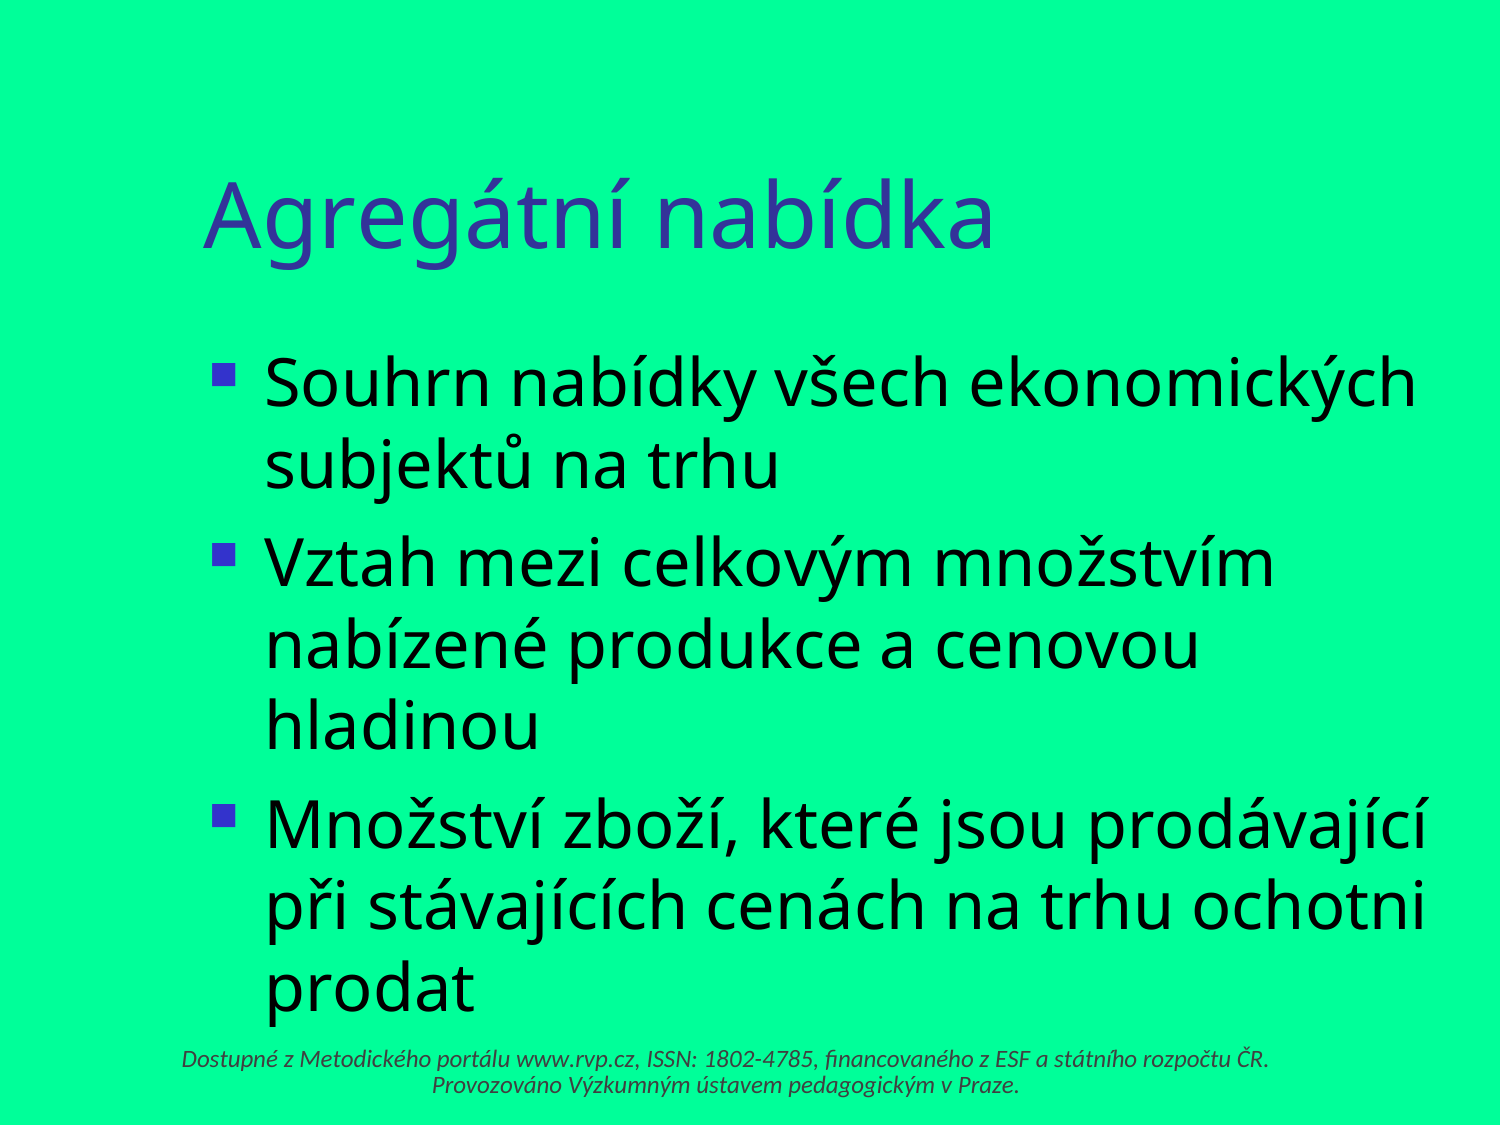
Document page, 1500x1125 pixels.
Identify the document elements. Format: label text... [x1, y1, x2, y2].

title Agregátní nabídka [188, 35, 1467, 276]
list Souhrn nabídky všech ekonomických subjektů na trhu Vztah mezi celkovým množstvím nabízené produkce a cenovou hladinou Množství zboží, které jsou prodávající při stávajících cenách na trhu ochotni prodat [193, 331, 1469, 1049]
text_box Dostupné z Metodického portálu www.rvp.cz, ISSN: 1802-4785, financovaného z ESF a státního rozpočtu ČR. Provozováno Výzkumným ústavem pedagogickým v Praze. [105, 1042, 1348, 1103]
